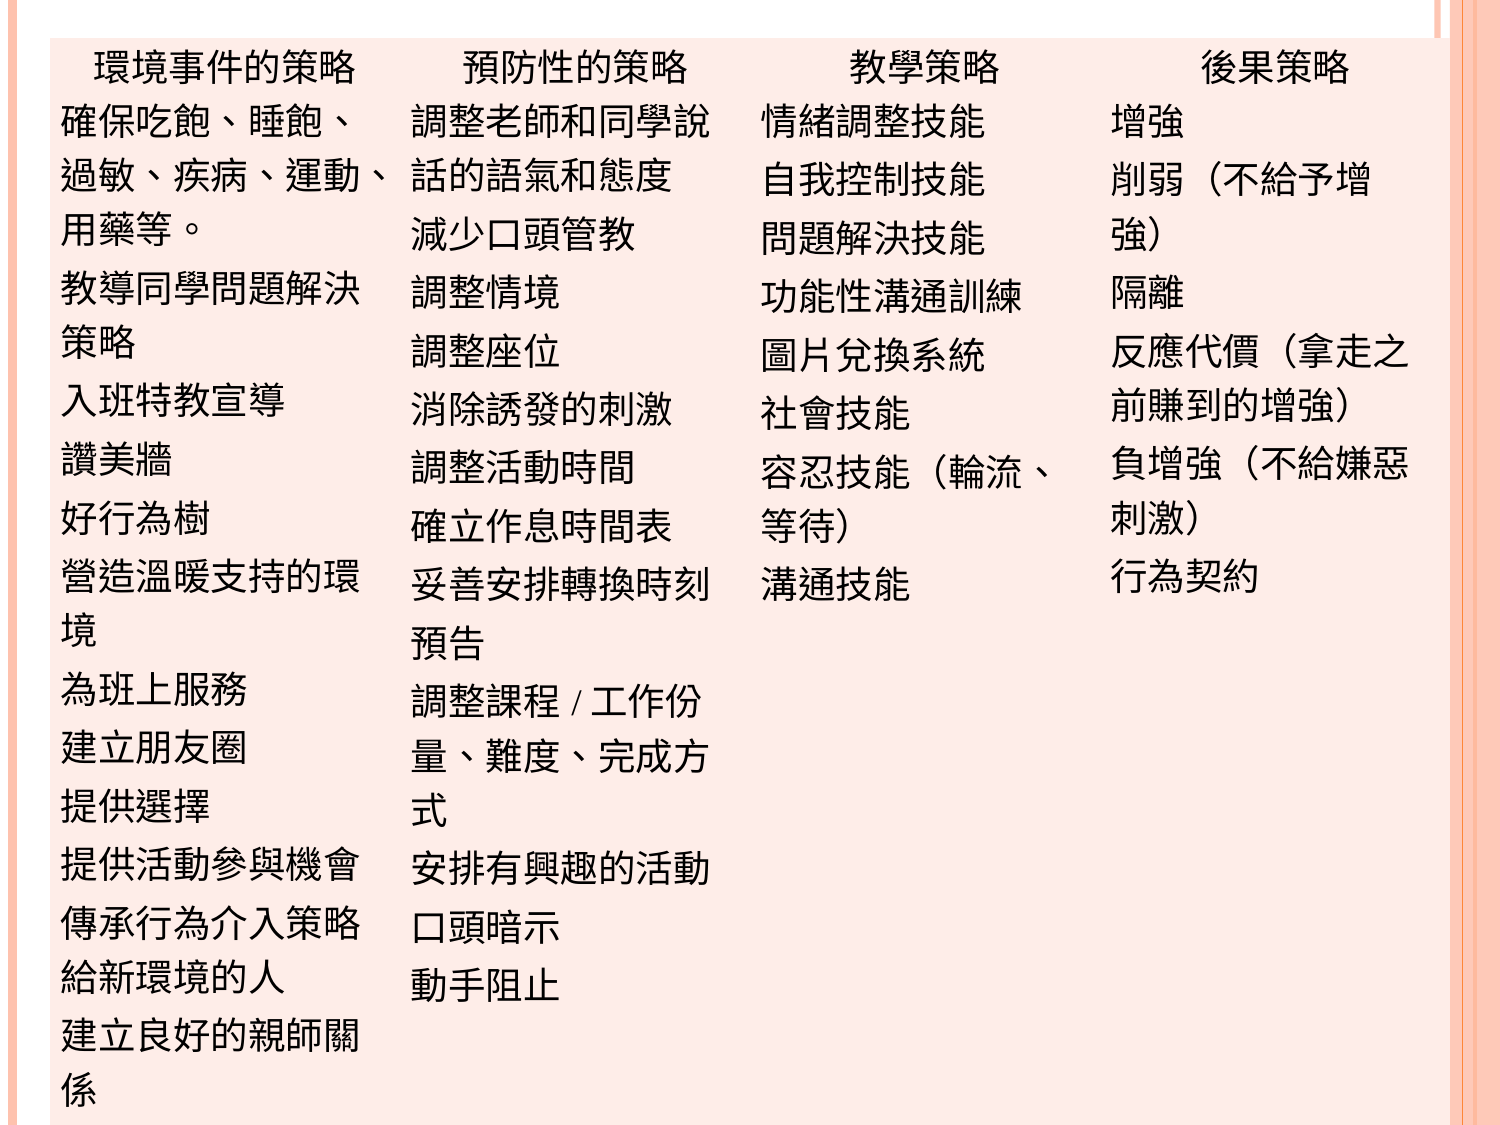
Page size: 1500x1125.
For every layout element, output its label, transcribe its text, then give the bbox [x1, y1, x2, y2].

table_cell 增強 削弱（不給予增強） 隔離 反應代價（拿走之前賺到的增強） 負增強（不給嫌惡刺激） 行為契約 [1100, 92, 1450, 1125]
table_cell 情緒調整技能 自我控制技能 問題解決技能 功能性溝通訓練 圖片兌換系統 社會技能 容忍技能（輪流、等待） 溝通技能 [750, 92, 1100, 1125]
table_header 教學策略 [750, 38, 1100, 92]
table_header 預防性的策略 [400, 38, 750, 92]
table_cell 確保吃飽、睡飽、過敏、疾病、運動、用藥等。 教導同學問題解決策略 入班特教宣導 讚美牆 好行為樹 營造溫暖支持的環境 為班上服務 建立朋友圈 提供選擇 提供活動參與機會 傳承行為介入策略給新環境的人 建立良好的親師關係 尋求行政的協助 [50, 92, 400, 1125]
table_header 環境事件的策略 [50, 38, 400, 92]
table_cell 調整老師和同學說話的語氣和態度 減少口頭管教 調整情境 調整座位 消除誘發的刺激 調整活動時間 確立作息時間表 妥善安排轉換時刻 預告 調整課程/工作份量、難度、完成方式 安排有興趣的活動 口頭暗示 動手阻止 [400, 92, 750, 1125]
table_header 後果策略 [1100, 38, 1450, 92]
